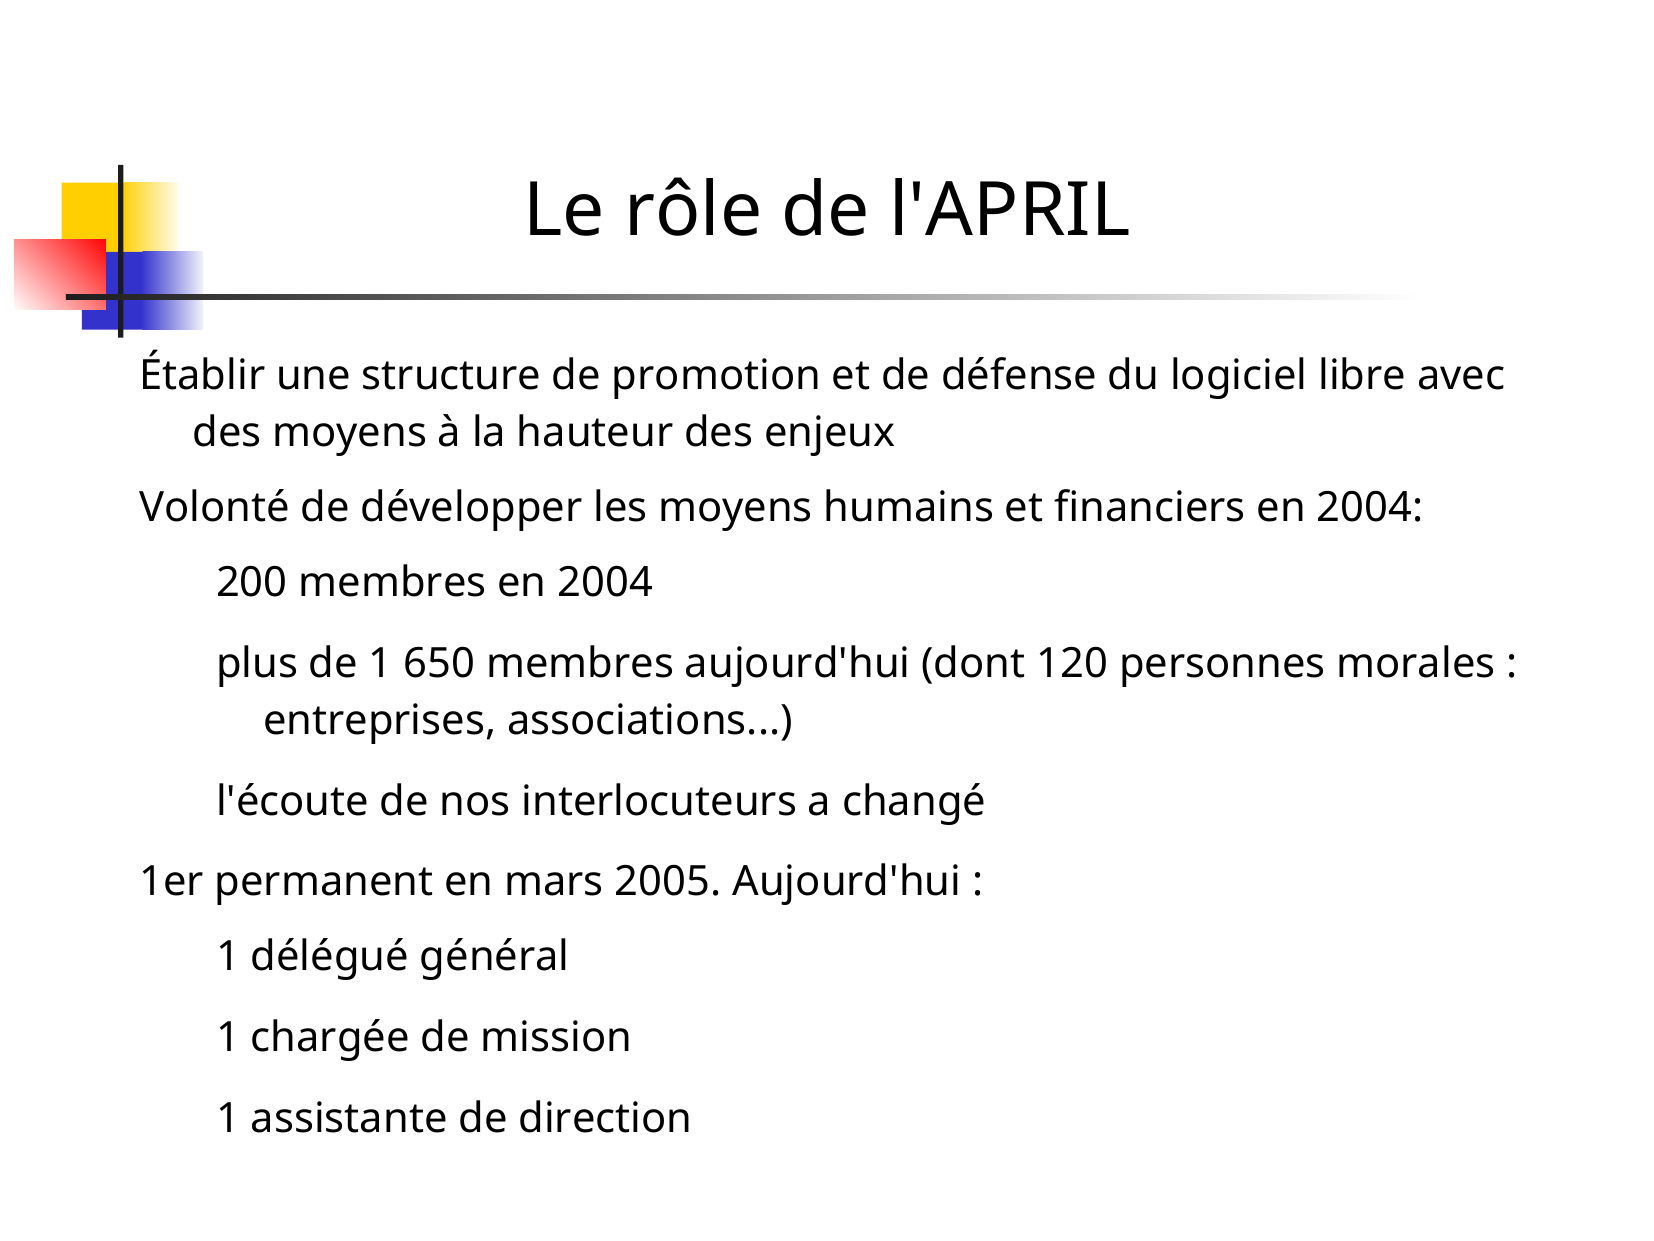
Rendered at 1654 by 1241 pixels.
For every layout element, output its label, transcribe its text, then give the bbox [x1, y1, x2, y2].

title Le rôle de l'APRIL [121, 102, 1534, 311]
list Établir une structure de promotion et de défense du logiciel libre avec des moyens à la hauteur des enjeux Volonté de développer les moyens humains et financiers en 2004: 200 membres en 2004 plus de 1 650 membres aujourd'hui (dont 120 personnes morales : entreprises, associations...) l'écoute de nos interlocuteurs a changé 1er permanent en mars 2005. Aujourd'hui : 1 délégué général 1 chargée de mission 1 assistante de direction [121, 344, 1534, 1127]
